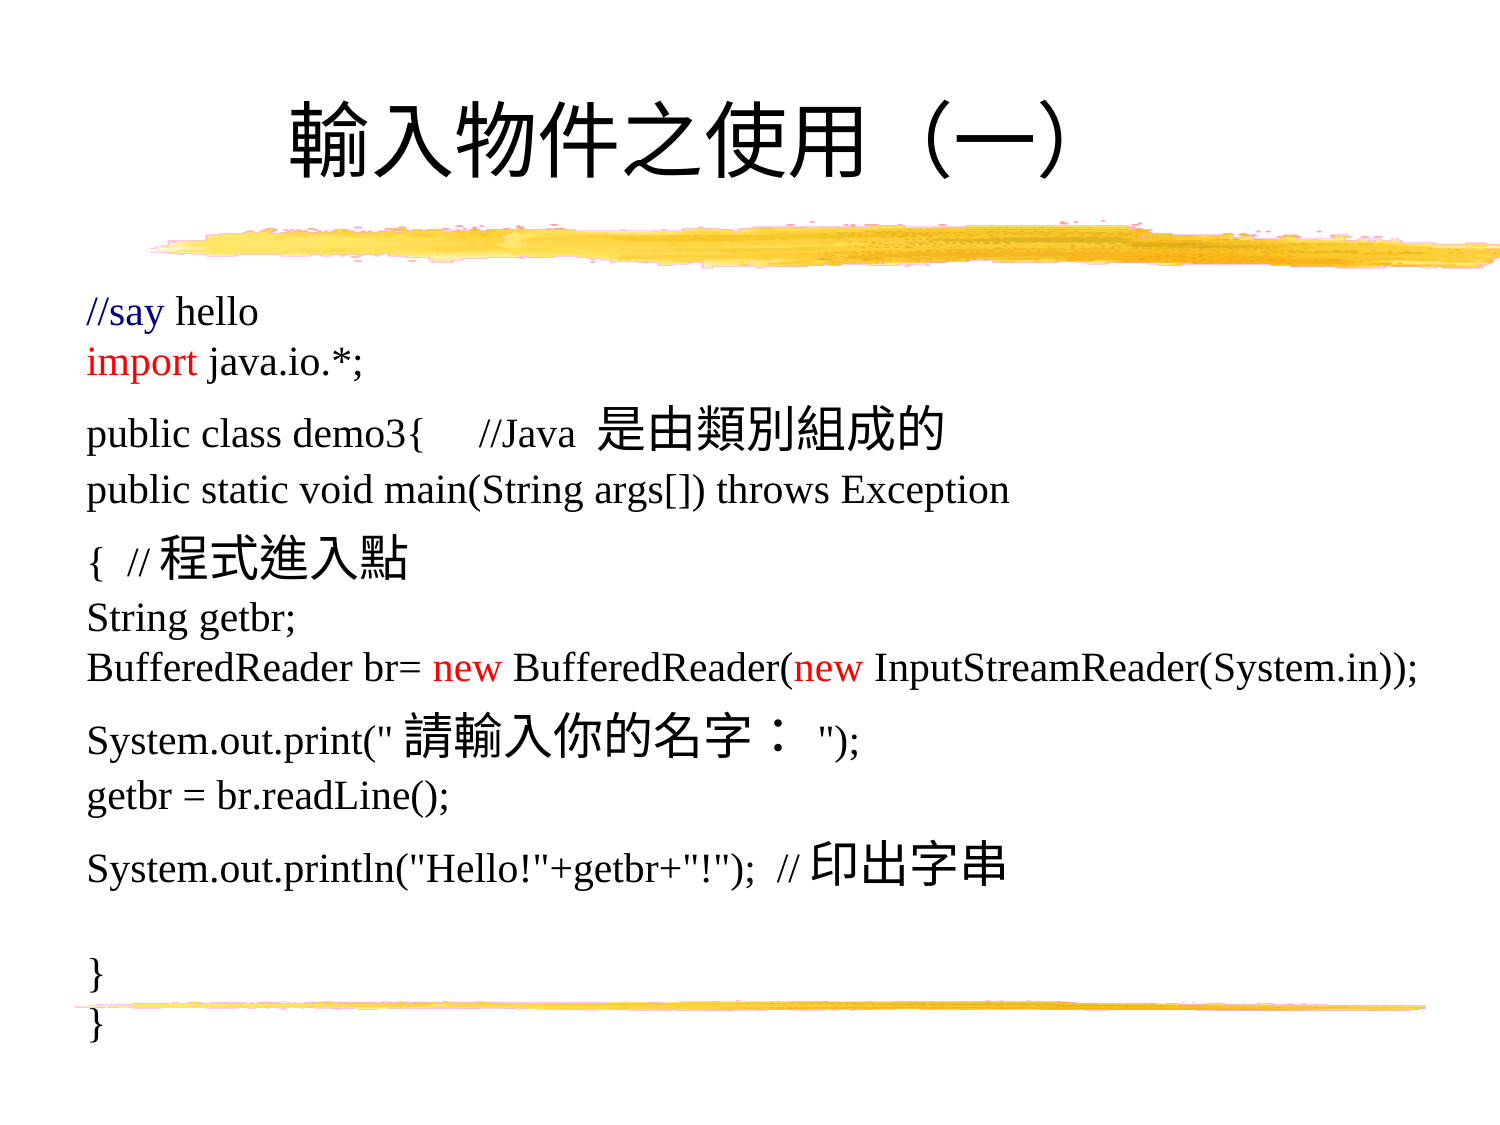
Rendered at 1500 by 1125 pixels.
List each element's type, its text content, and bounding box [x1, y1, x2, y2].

picture [150, 215, 1500, 279]
title 輸入物件之使用（一） [66, 35, 1342, 225]
picture [75, 999, 86, 1013]
text_box //say hello import java.io.*; public class demo3{ //Java 是由類別組成的 public static void main(String args[]) throws Exception { //程式進入點 String getbr; BufferedReader br= new BufferedReader(new InputStreamReader(System.in)); System.out.print("請輸入你的名字："); getbr = br.readLine(); System.out.println("Hello!"+getbr+"!"); //印出字串 } } [86, 284, 1429, 1125]
